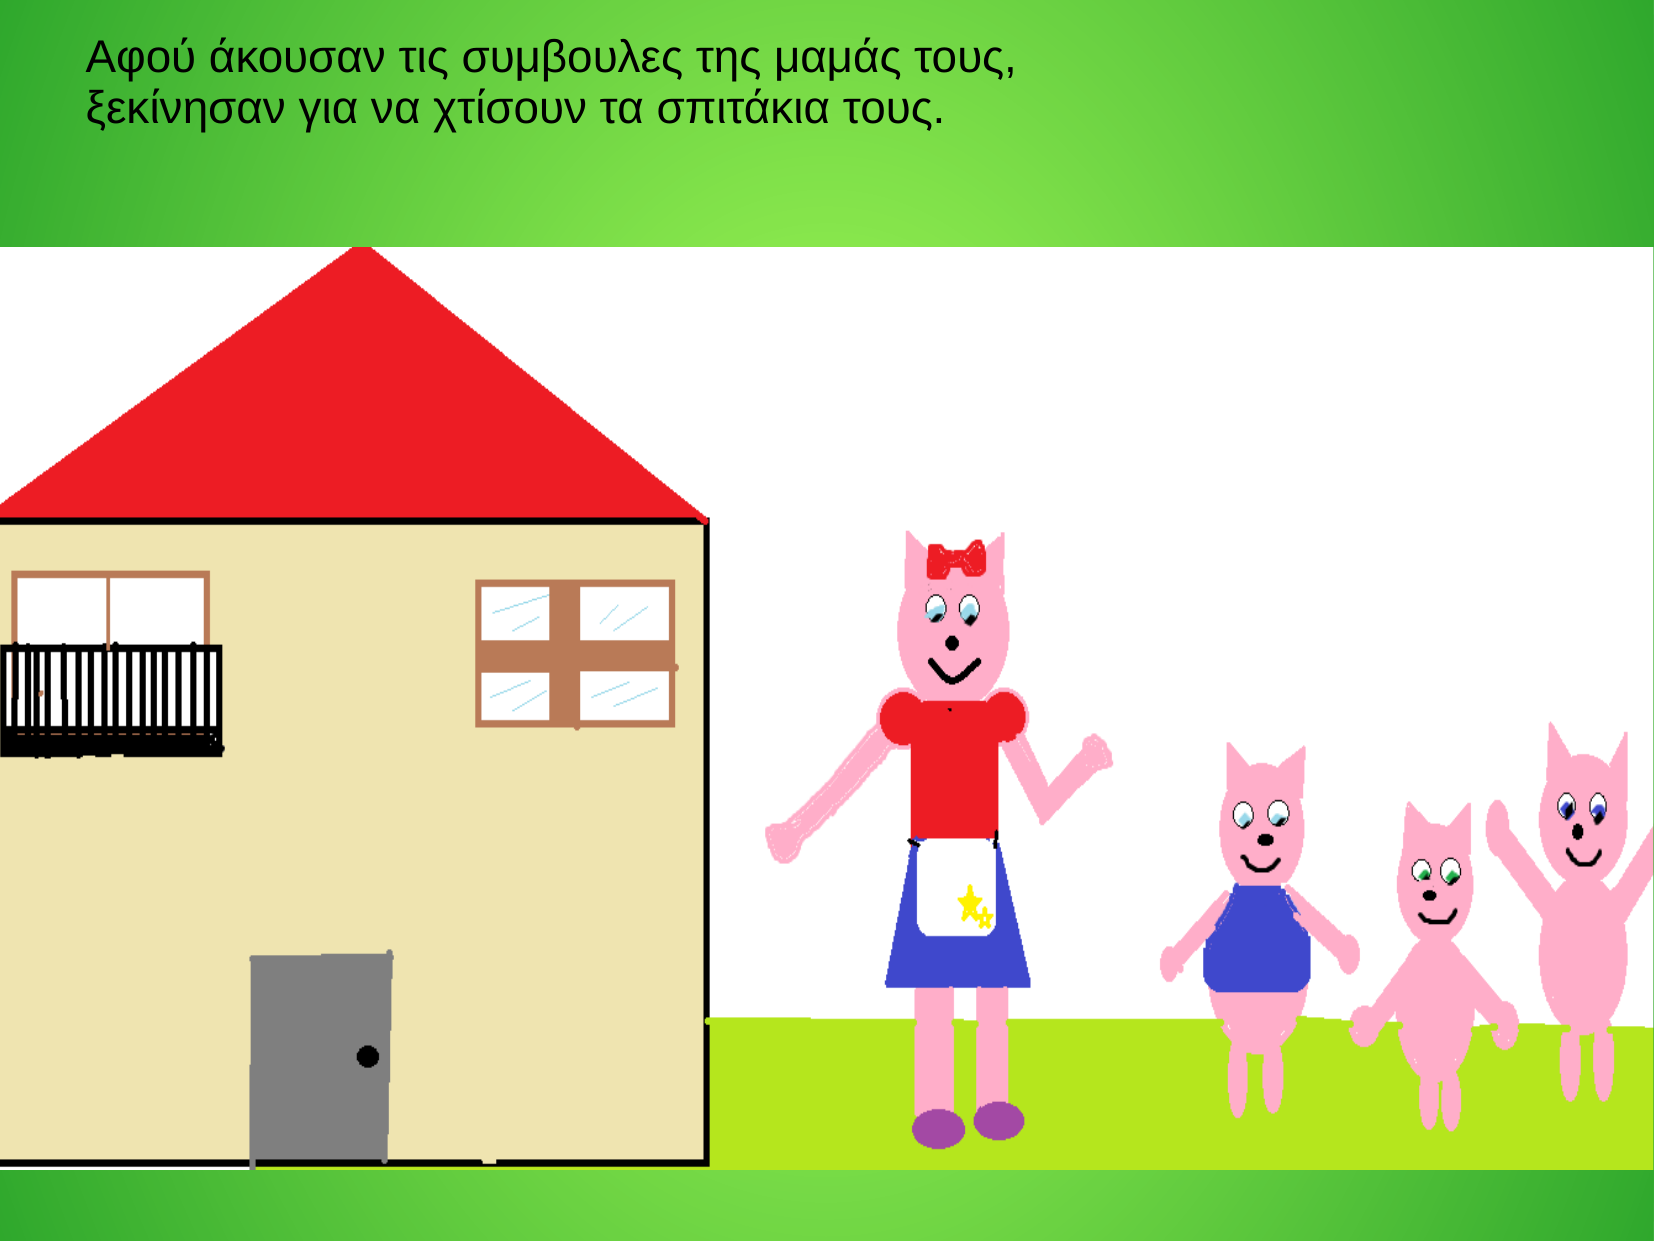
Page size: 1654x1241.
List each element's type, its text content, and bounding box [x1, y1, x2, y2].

text_box Αφού άκουσαν τις συμβουλες της μαμάς τους, ξεκίνησαν για να χτίσουν τα σπιτάκια τους. [70, 23, 1371, 225]
picture [0, 247, 1654, 1170]
